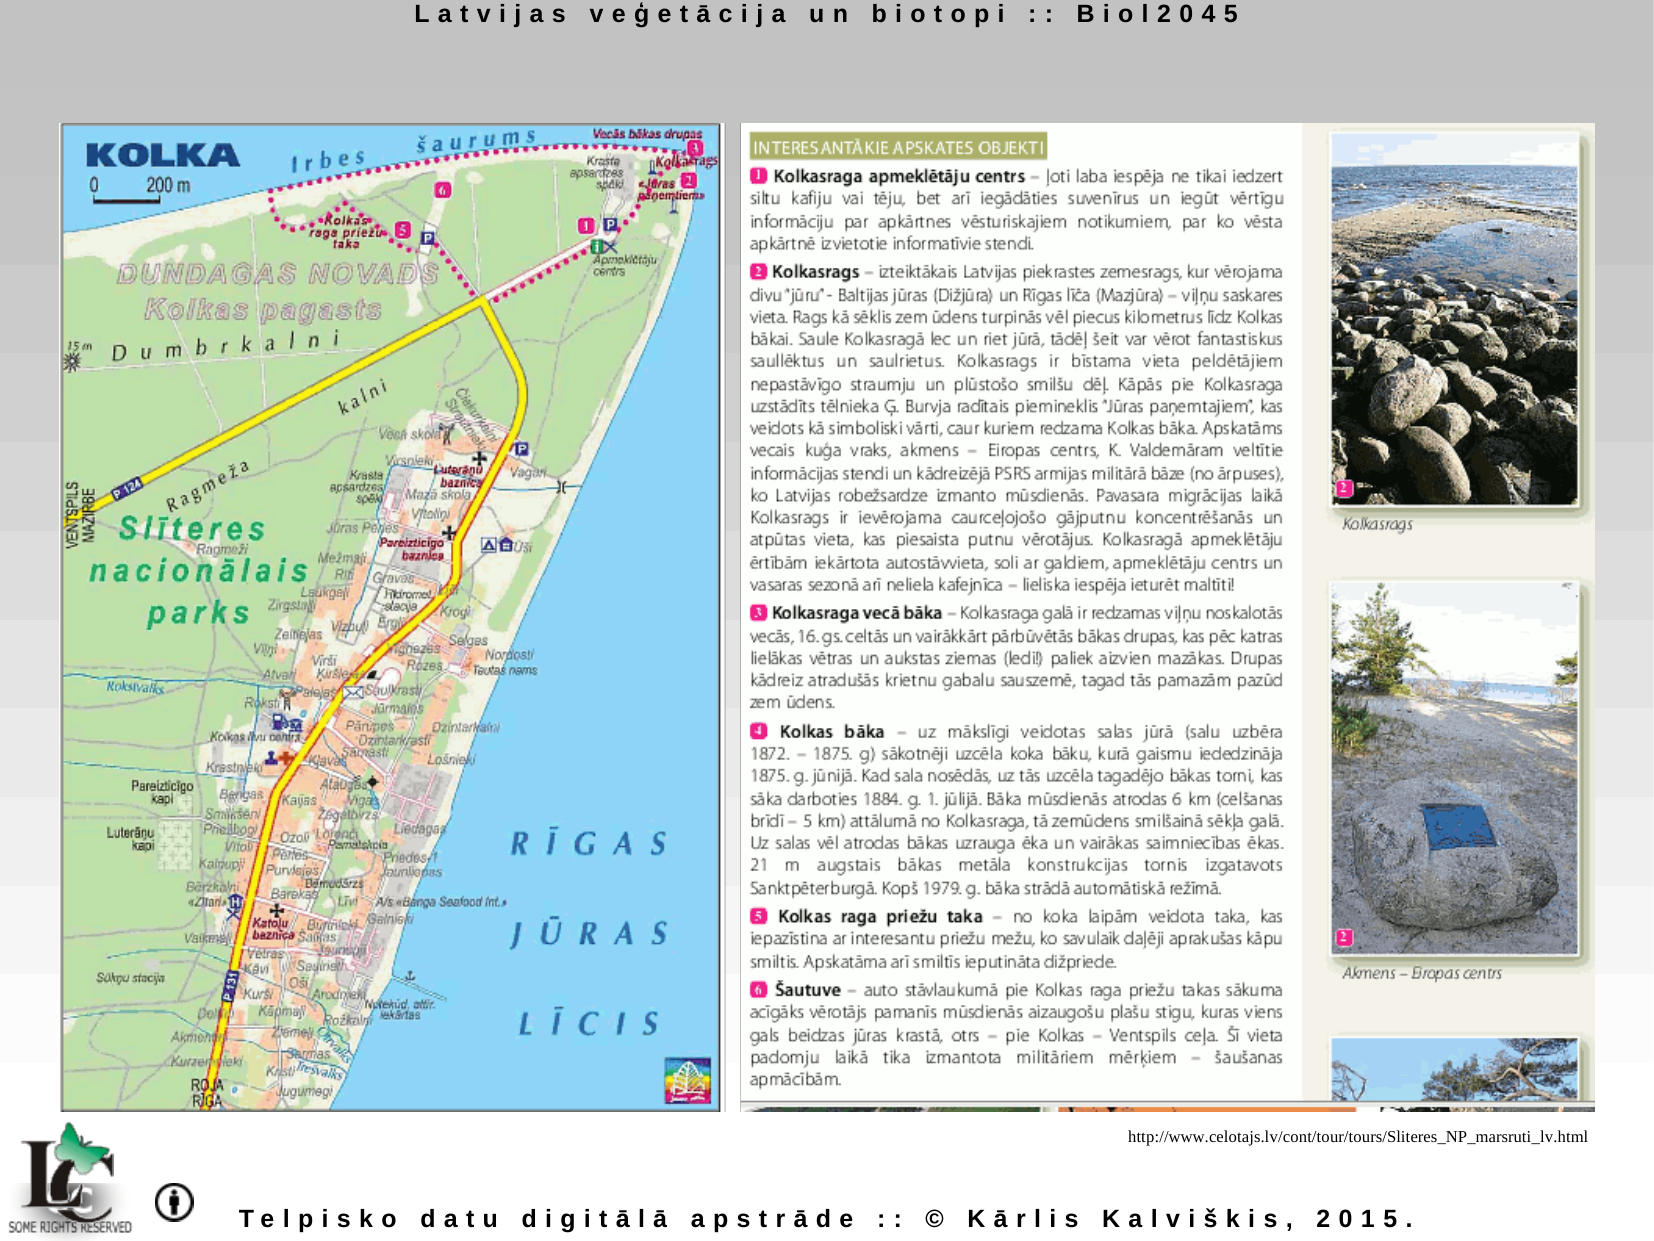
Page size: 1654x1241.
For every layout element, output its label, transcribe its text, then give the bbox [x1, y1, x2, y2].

picture [0, 0, 1654, 1241]
text_box http://www.celotajs.lv/cont/tour/tours/Sliteres_NP_marsruti_lv.html [1132, 1127, 1590, 1146]
